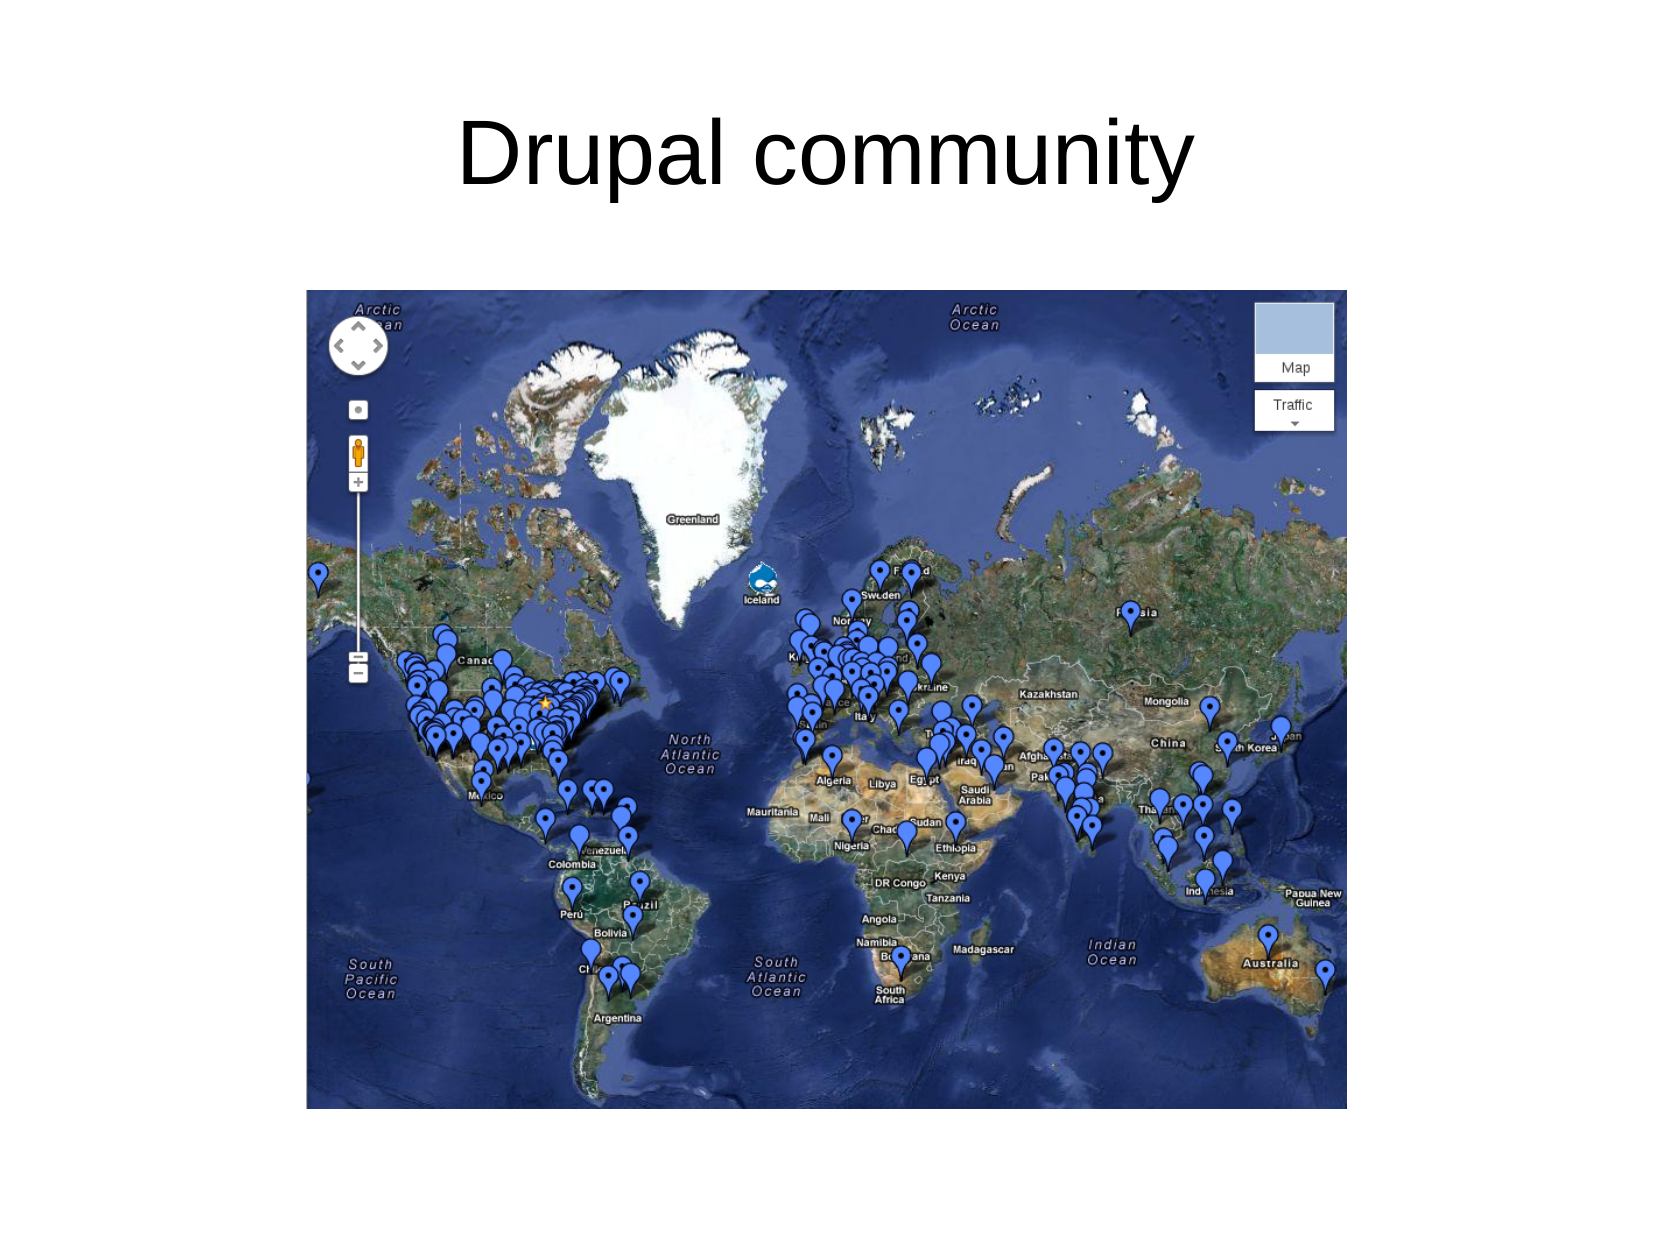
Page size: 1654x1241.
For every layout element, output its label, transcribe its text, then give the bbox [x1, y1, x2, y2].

title Drupal community [82, 49, 1571, 257]
picture [306, 290, 1347, 1109]
